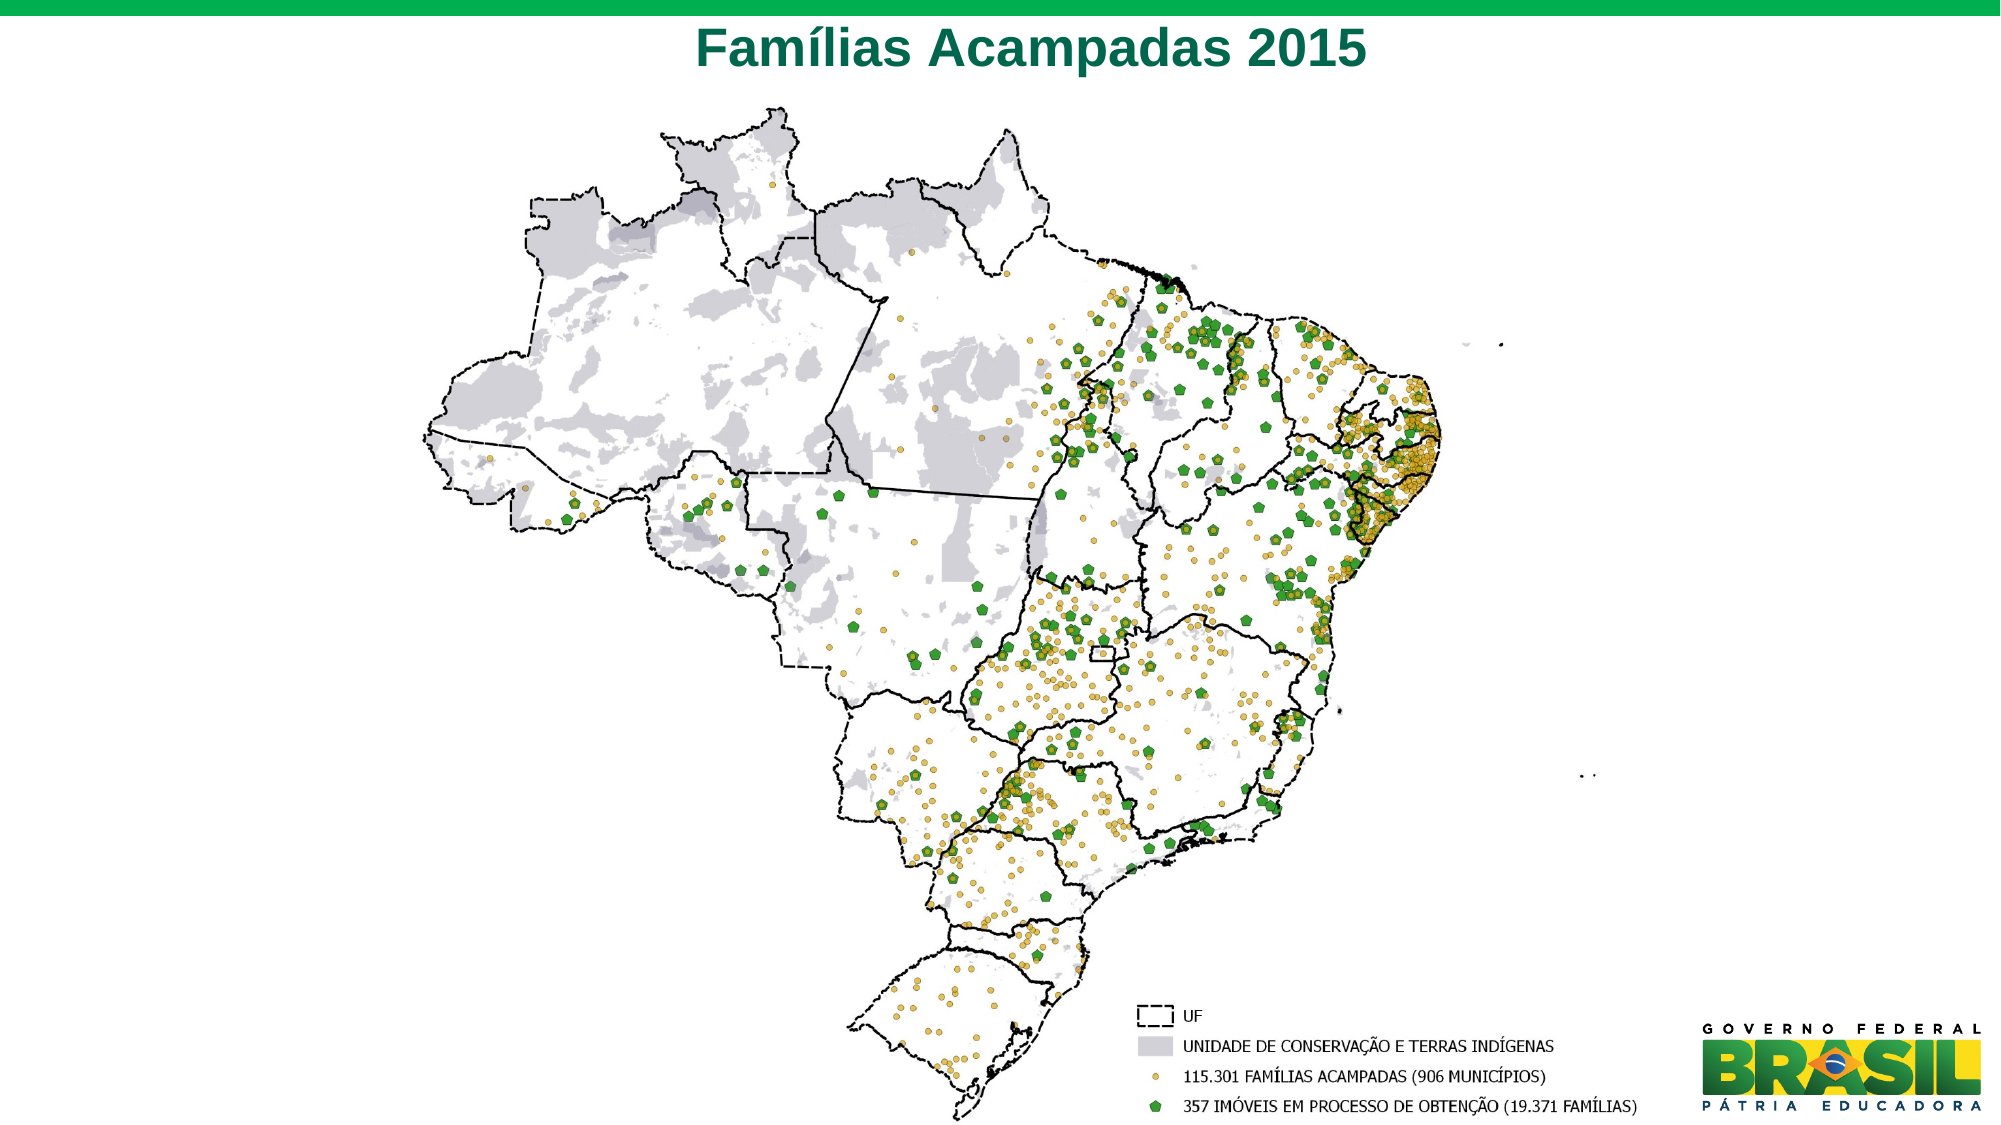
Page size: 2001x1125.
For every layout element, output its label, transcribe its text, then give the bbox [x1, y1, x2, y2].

text_box Famílias Acampadas 2015 [139, 4, 1926, 520]
picture [161, 520, 1981, 1125]
